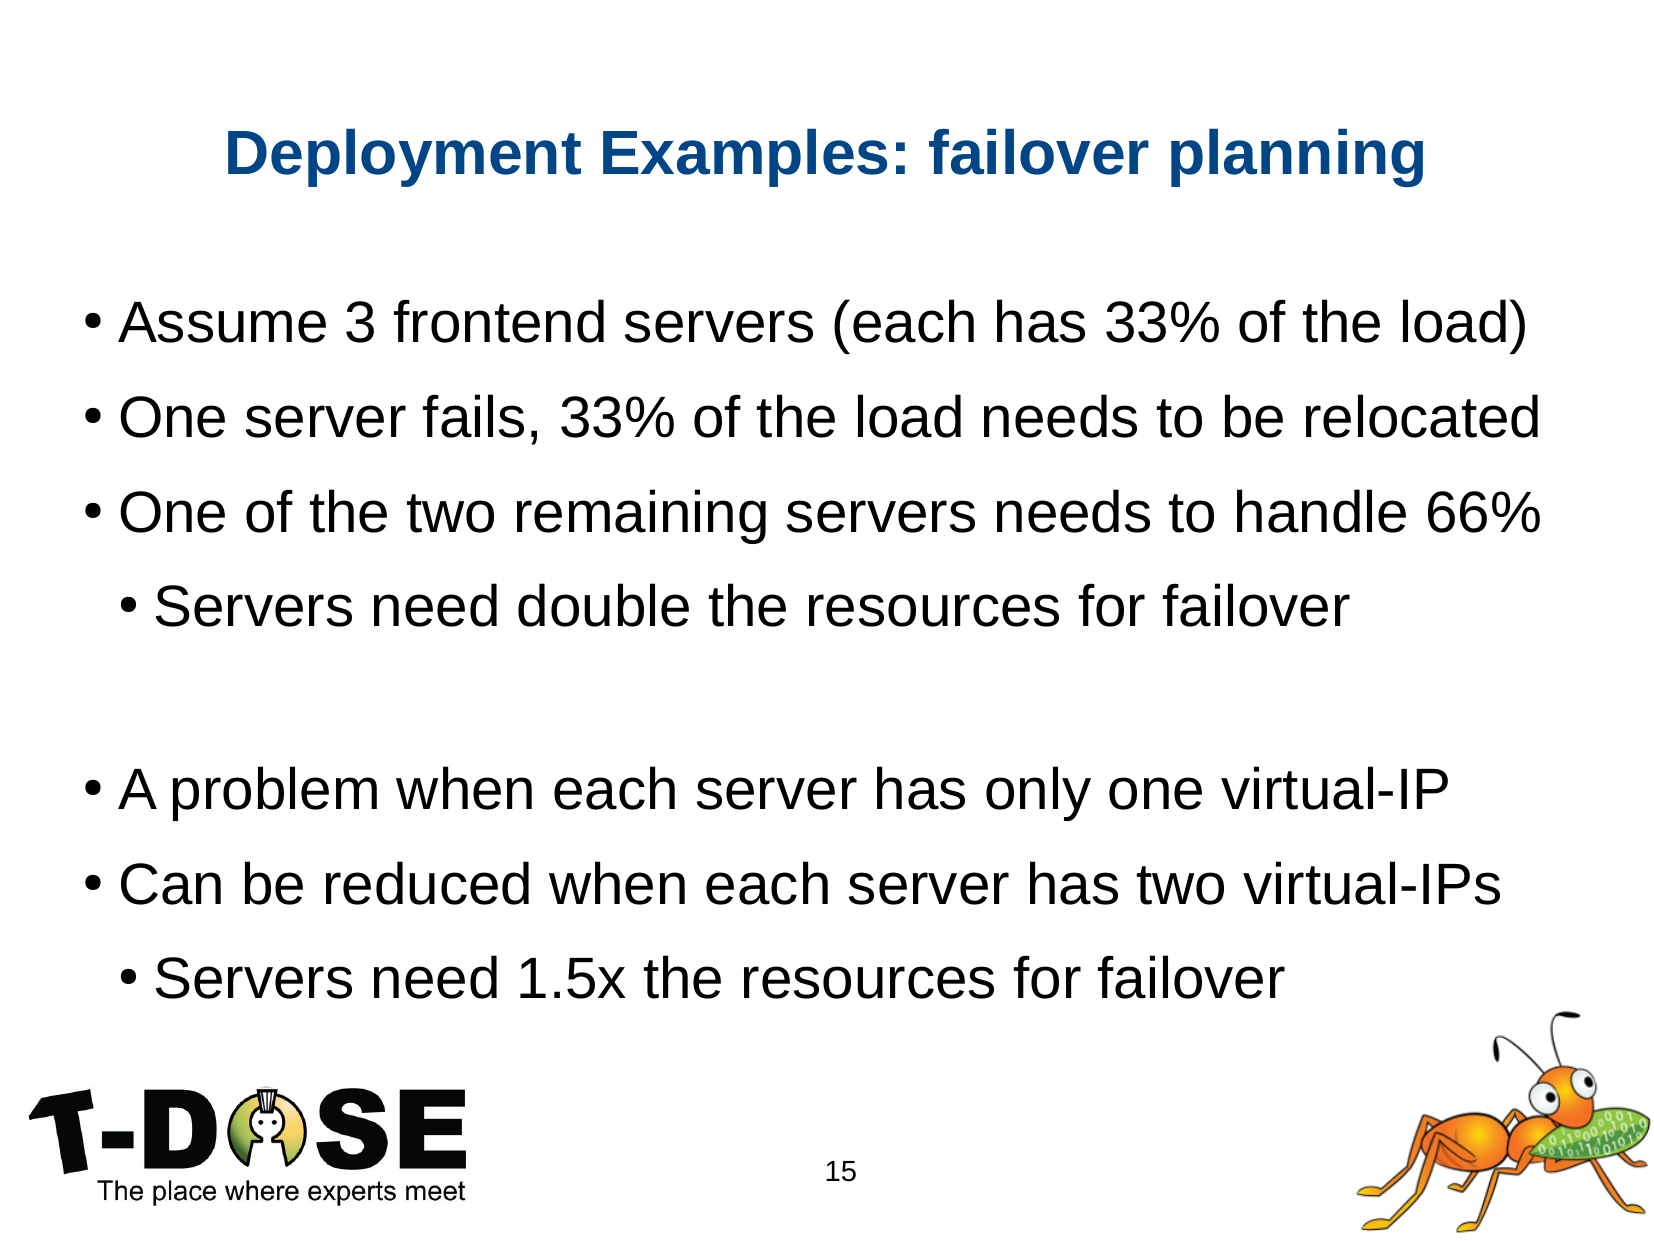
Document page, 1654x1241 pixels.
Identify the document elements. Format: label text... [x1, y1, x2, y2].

picture [1353, 1009, 1654, 1235]
picture [23, 1066, 481, 1214]
title Deployment Examples: failover planning [82, 49, 1571, 257]
list Assume 3 frontend servers (each has 33% of the load) One server fails, 33% of the load needs to be relocated One of the two remaining servers needs to handle 66% Servers need double the resources for failover A problem when each server has only one virtual-IP Can be reduced when each server has two virtual-IPs Servers need 1.5x the resources for failover [82, 290, 1571, 1010]
